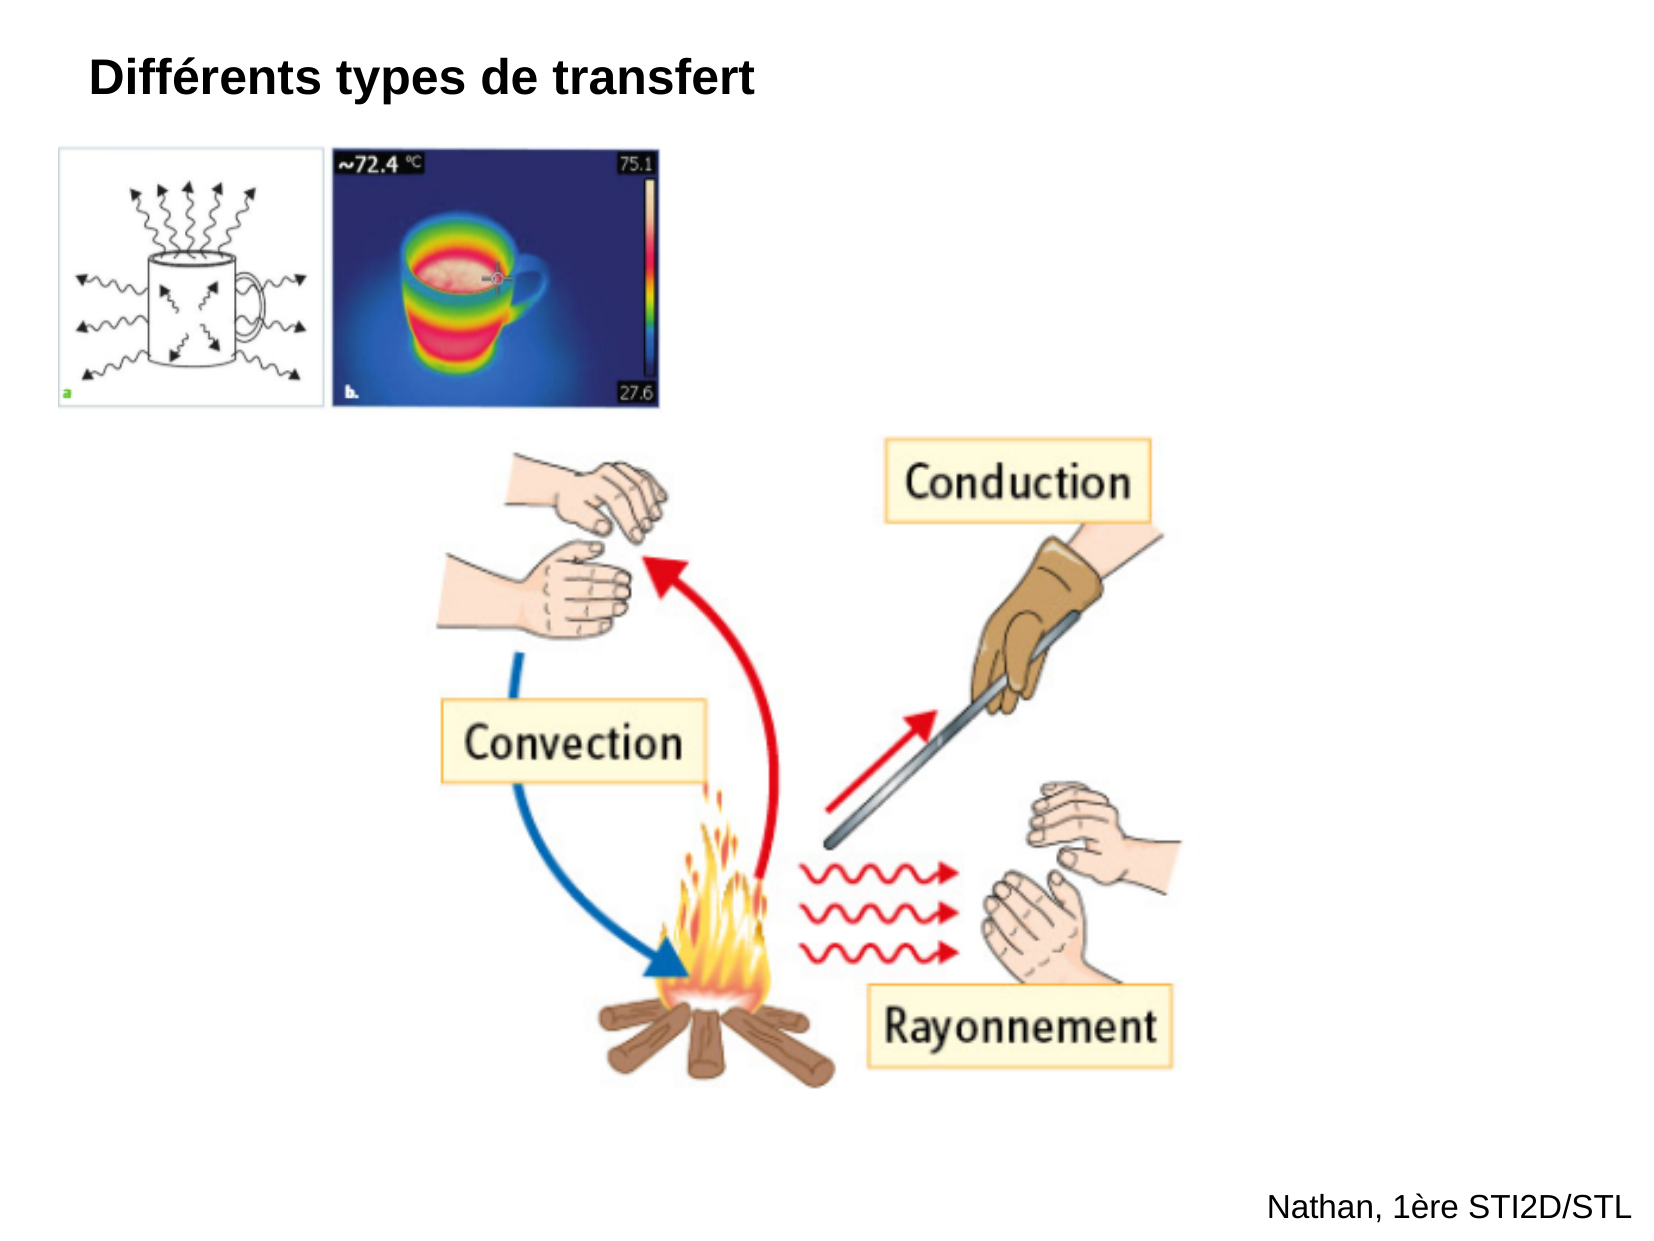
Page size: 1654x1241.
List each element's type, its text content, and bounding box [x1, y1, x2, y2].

picture [58, 145, 1219, 1103]
text_box Différents types de transfert [0, 0, 1654, 115]
text_box Nathan, 1ère STI2D/STL [1251, 1181, 1648, 1234]
